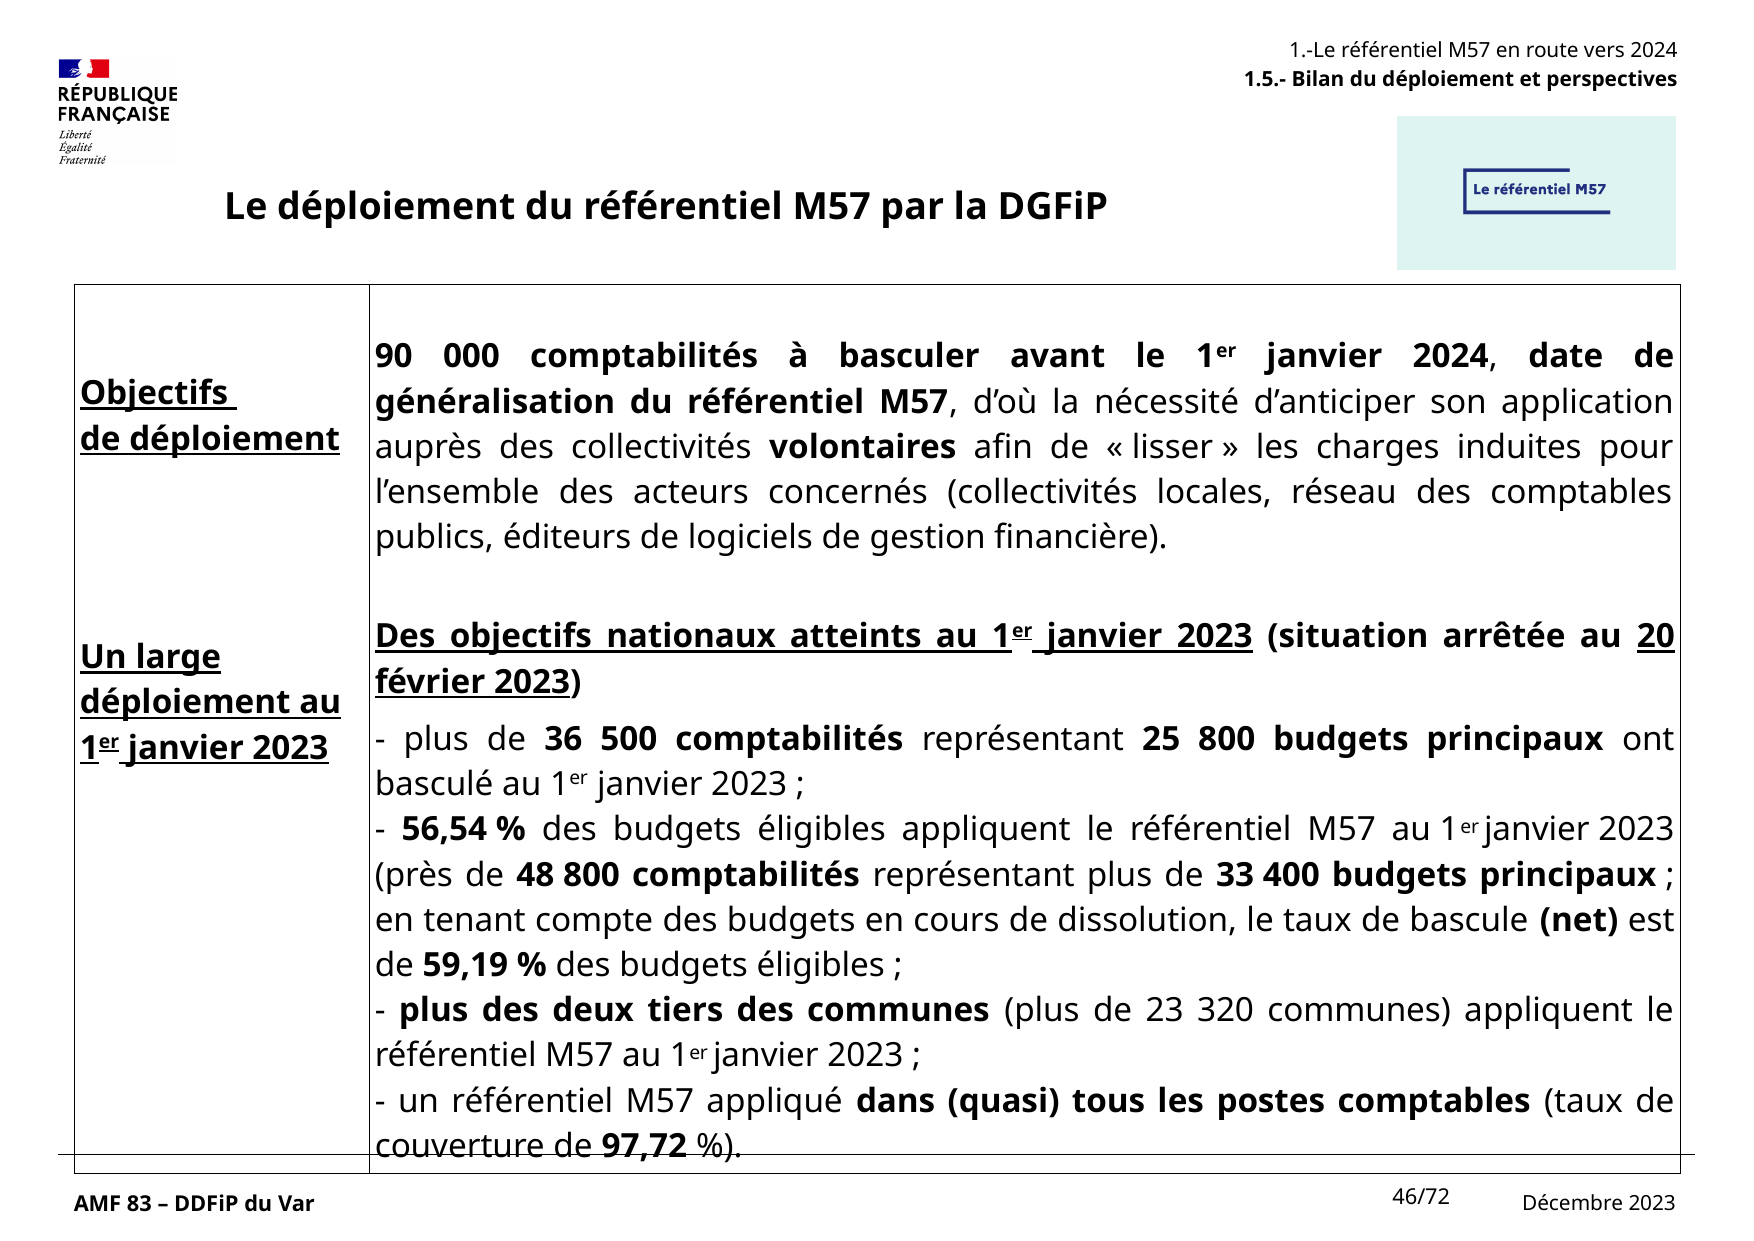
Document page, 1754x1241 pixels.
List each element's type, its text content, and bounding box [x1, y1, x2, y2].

text_box Le déploiement du référentiel M57 par la DGFiP [209, 172, 1276, 233]
table_header 90 000 comptabilités à basculer avant le 1er janvier 2024, date de généralisation du référentiel M57, d’où la nécessité d’anticiper son application auprès des collectivités volontaires afin de « lisser » les charges induites pour l’ensemble des acteurs concernés (collectivités locales, réseau des comptables publics, éditeurs de logiciels de gestion financière). Des objectifs nationaux atteints au 1er janvier 2023 (situation arrêtée au 20 février 2023) - plus de 36 500 comptabilités représentant 25 800 budgets principaux ont basculé au 1er janvier 2023 ; - 56,54 % des budgets éligibles appliquent le référentiel M57 au 1er janvier 2023 (près de 48 800 comptabilités représentant plus de 33 400 budgets principaux ; en tenant compte des budgets en cours de dissolution, le taux de bascule (net) est de 59,19 % des budgets éligibles ; - plus des deux tiers des communes (plus de 23 320 communes) appliquent le référentiel M57 au 1er janvier 2023 ; - un référentiel M57 appliqué dans (quasi) tous les postes comptables (taux de couverture de 97,72 %). [370, 285, 1680, 1173]
picture [58, 59, 177, 164]
picture [1397, 116, 1676, 270]
table_header Objectifs de déploiement Un large déploiement au 1er janvier 2023 [75, 285, 369, 1173]
text_box 1.-Le référentiel M57 en route vers 2024 1.5.- Bilan du déploiement et perspectives [223, 28, 1693, 111]
